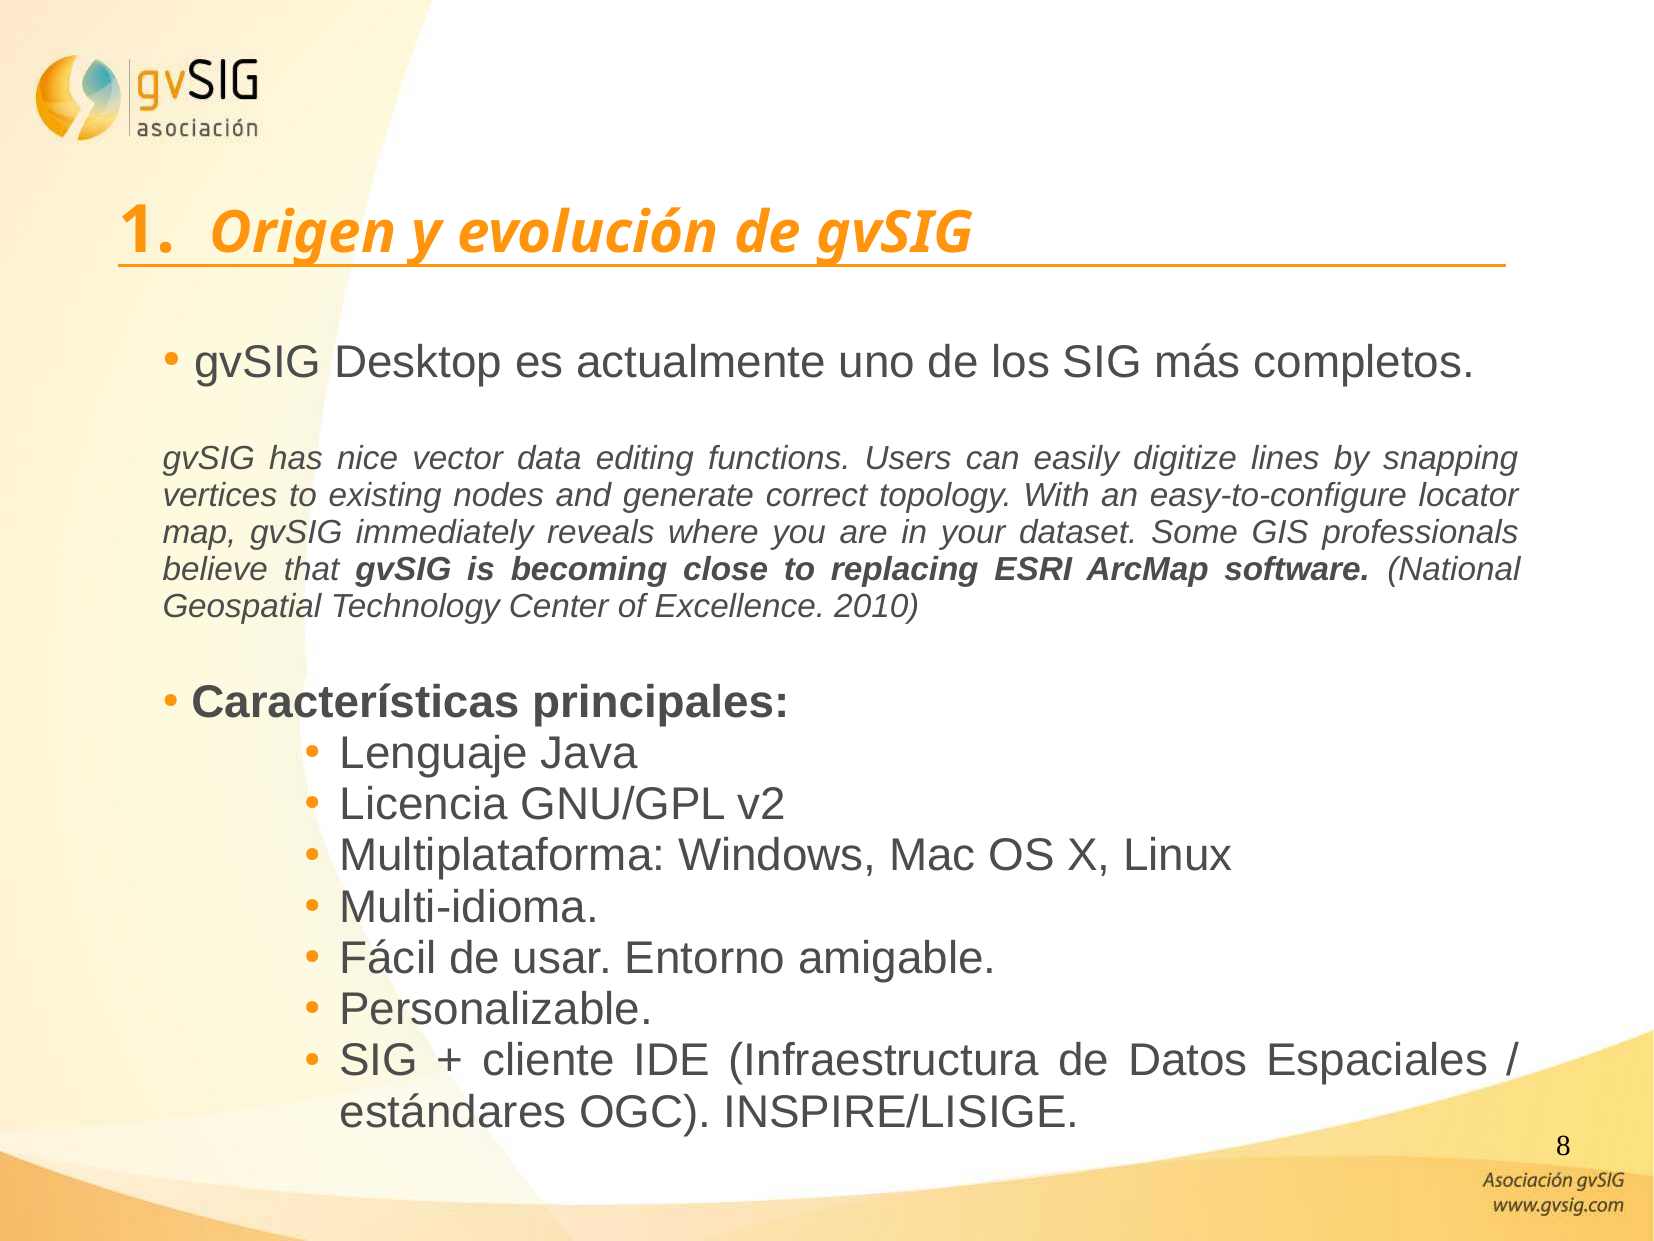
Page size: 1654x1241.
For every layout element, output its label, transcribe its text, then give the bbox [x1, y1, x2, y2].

text_box gvSIG Desktop es actualmente uno de los SIG más completos. gvSIG has nice vector data editing functions. Users can easily digitize lines by snapping vertices to existing nodes and generate correct topology. With an easy-to-configure locator map, gvSIG immediately reveals where you are in your dataset. Some GIS professionals believe that gvSIG is becoming close to replacing ESRI ArcMap software. (National Geospatial Technology Center of Excellence. 2010) Características principales: Lenguaje Java Licencia GNU/GPL v2 Multiplataforma: Windows, Mac OS X, Linux Multi-idioma. Fácil de usar. Entorno amigable. Personalizable. SIG + cliente IDE (Infraestructura de Datos Espaciales / estándares OGC). INSPIRE/LISIGE. [147, 324, 1536, 1145]
title 1. Origen y evolución de gvSIG [118, 177, 1607, 276]
picture [0, 0, 1654, 1241]
